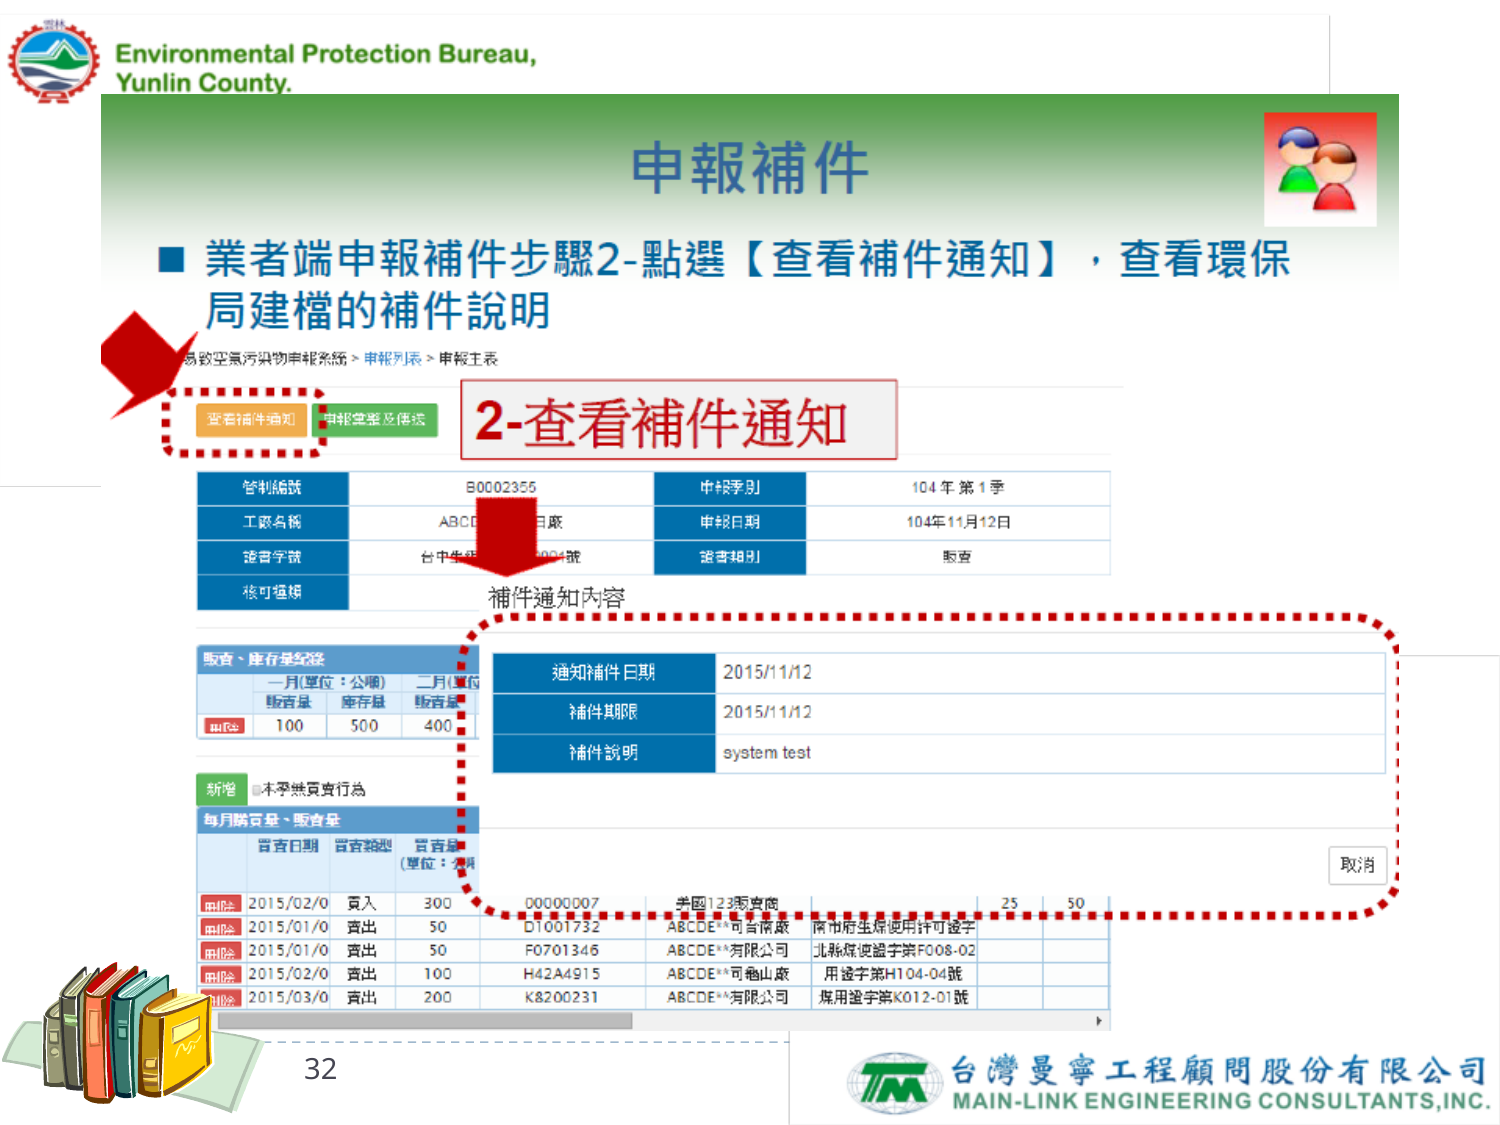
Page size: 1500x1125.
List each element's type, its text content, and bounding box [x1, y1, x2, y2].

slide_number <編號> [289, 1042, 426, 1103]
picture [0, 0, 1500, 1125]
